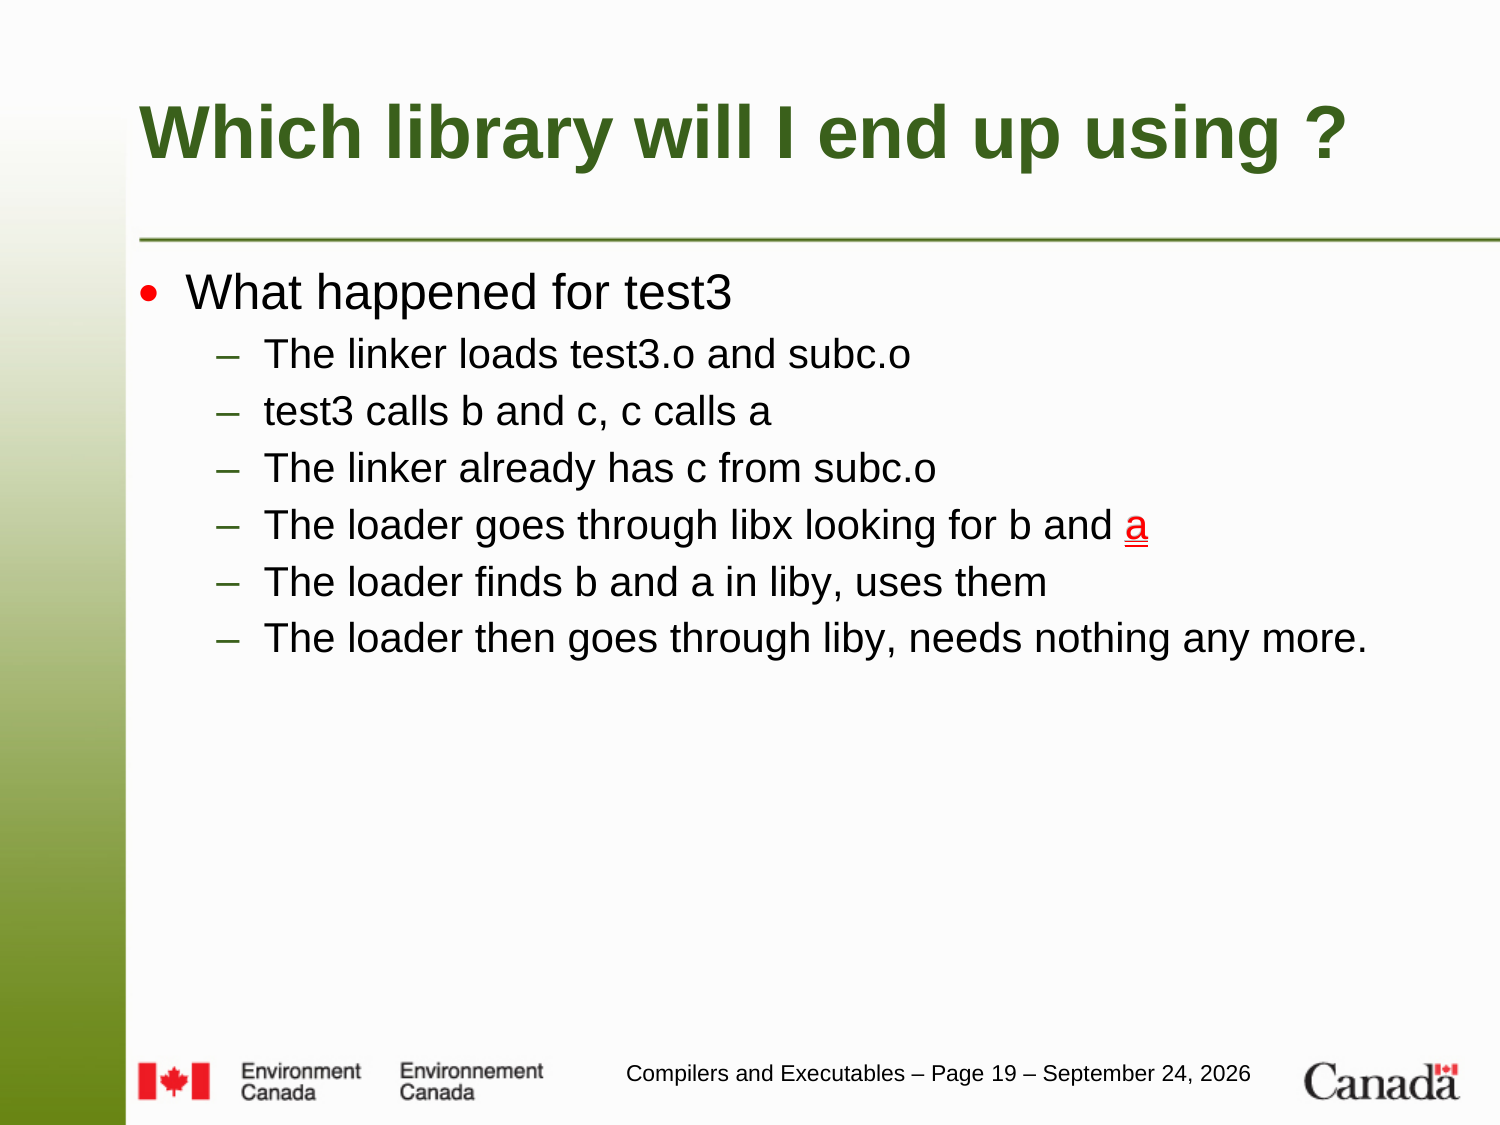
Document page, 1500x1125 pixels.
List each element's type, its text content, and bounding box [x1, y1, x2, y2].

picture [0, 0, 1500, 1125]
list What happened for test3 The linker loads test3.o and subc.o test3 calls b and c, c calls a The linker already has c from subc.o The loader goes through libx looking for b and a The loader finds b and a in liby, uses them The loader then goes through liby, needs nothing any more. [123, 257, 1461, 1012]
title Which library will I end up using ? [125, 45, 1463, 221]
